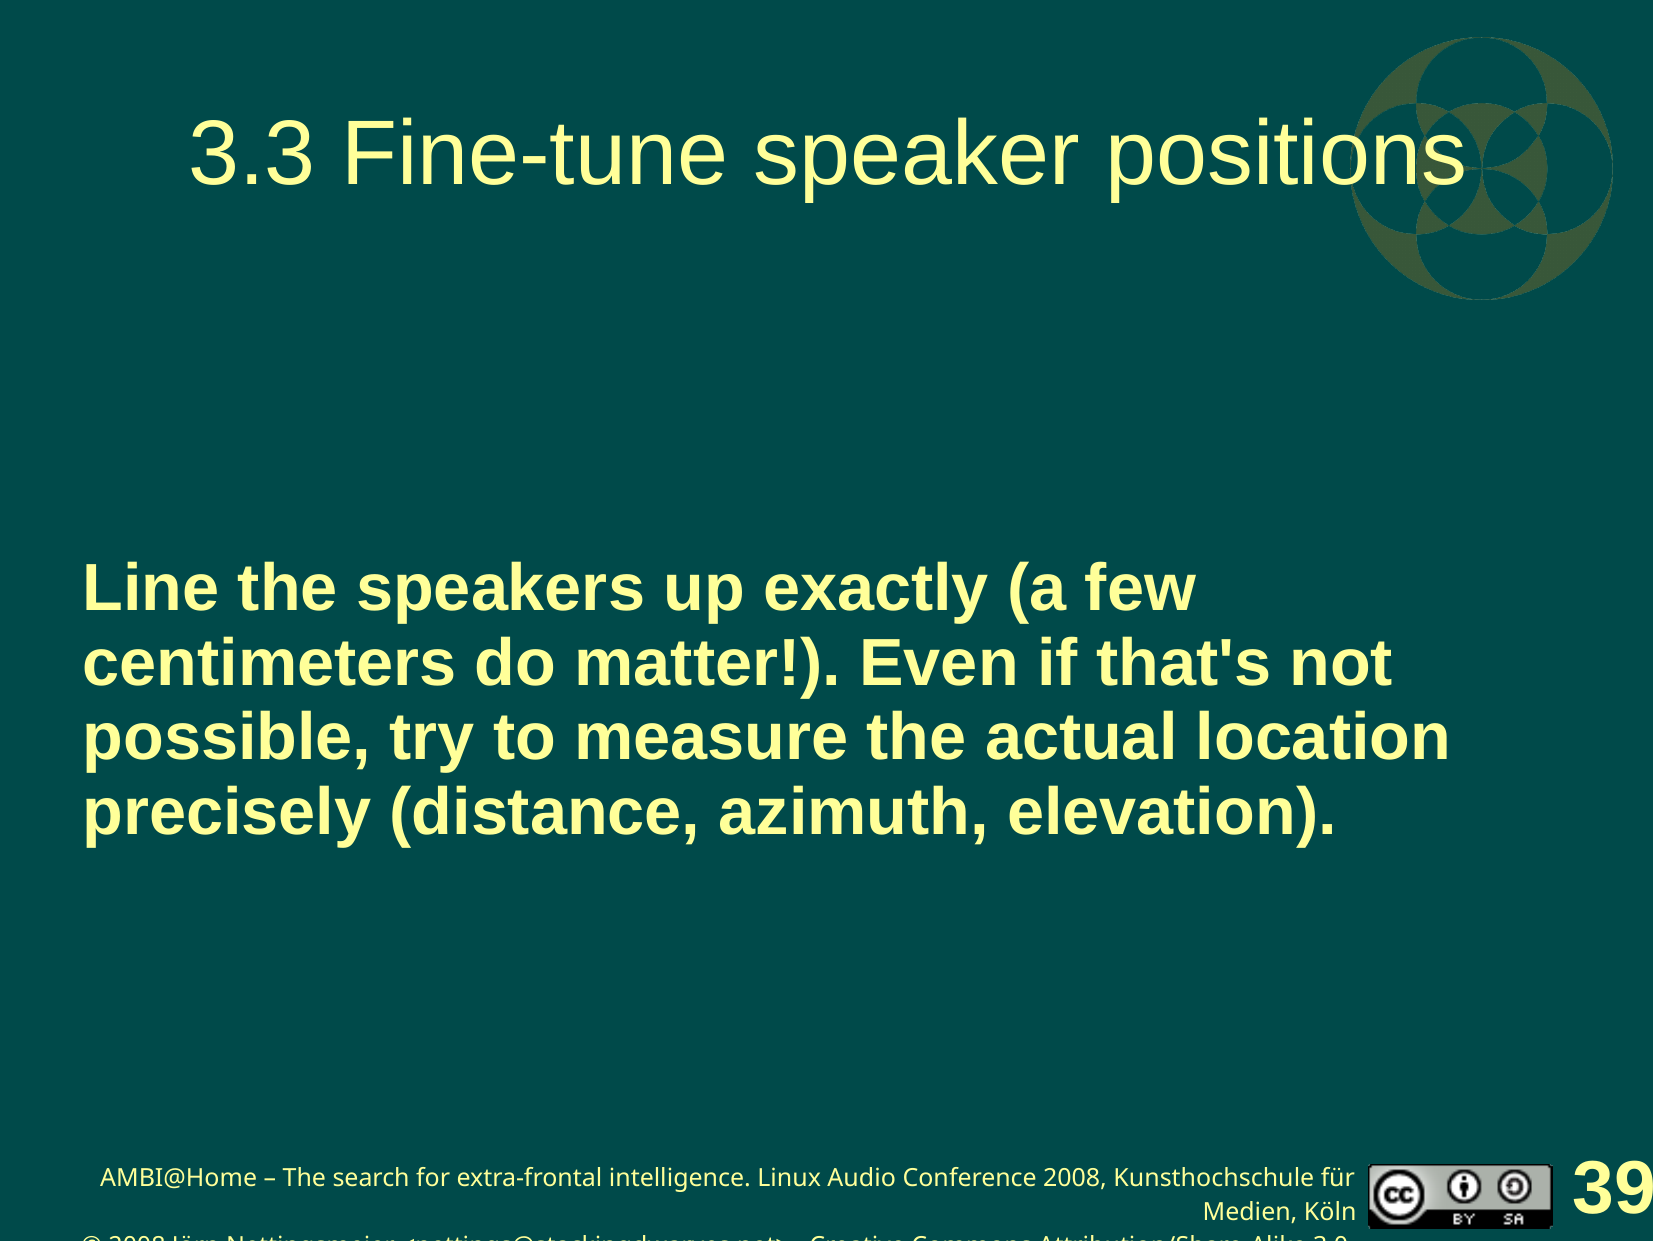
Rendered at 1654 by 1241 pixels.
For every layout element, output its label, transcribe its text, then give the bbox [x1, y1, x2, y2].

picture [1350, 37, 1613, 300]
title 3.3 Fine-tune speaker positions [82, 56, 1576, 250]
picture [1368, 1164, 1553, 1229]
subtitle Line the speakers up exactly (a few centimeters do matter!). Even if that's not possible, try to measure the actual location precisely (distance, azimuth, elevation). [82, 297, 1571, 1102]
